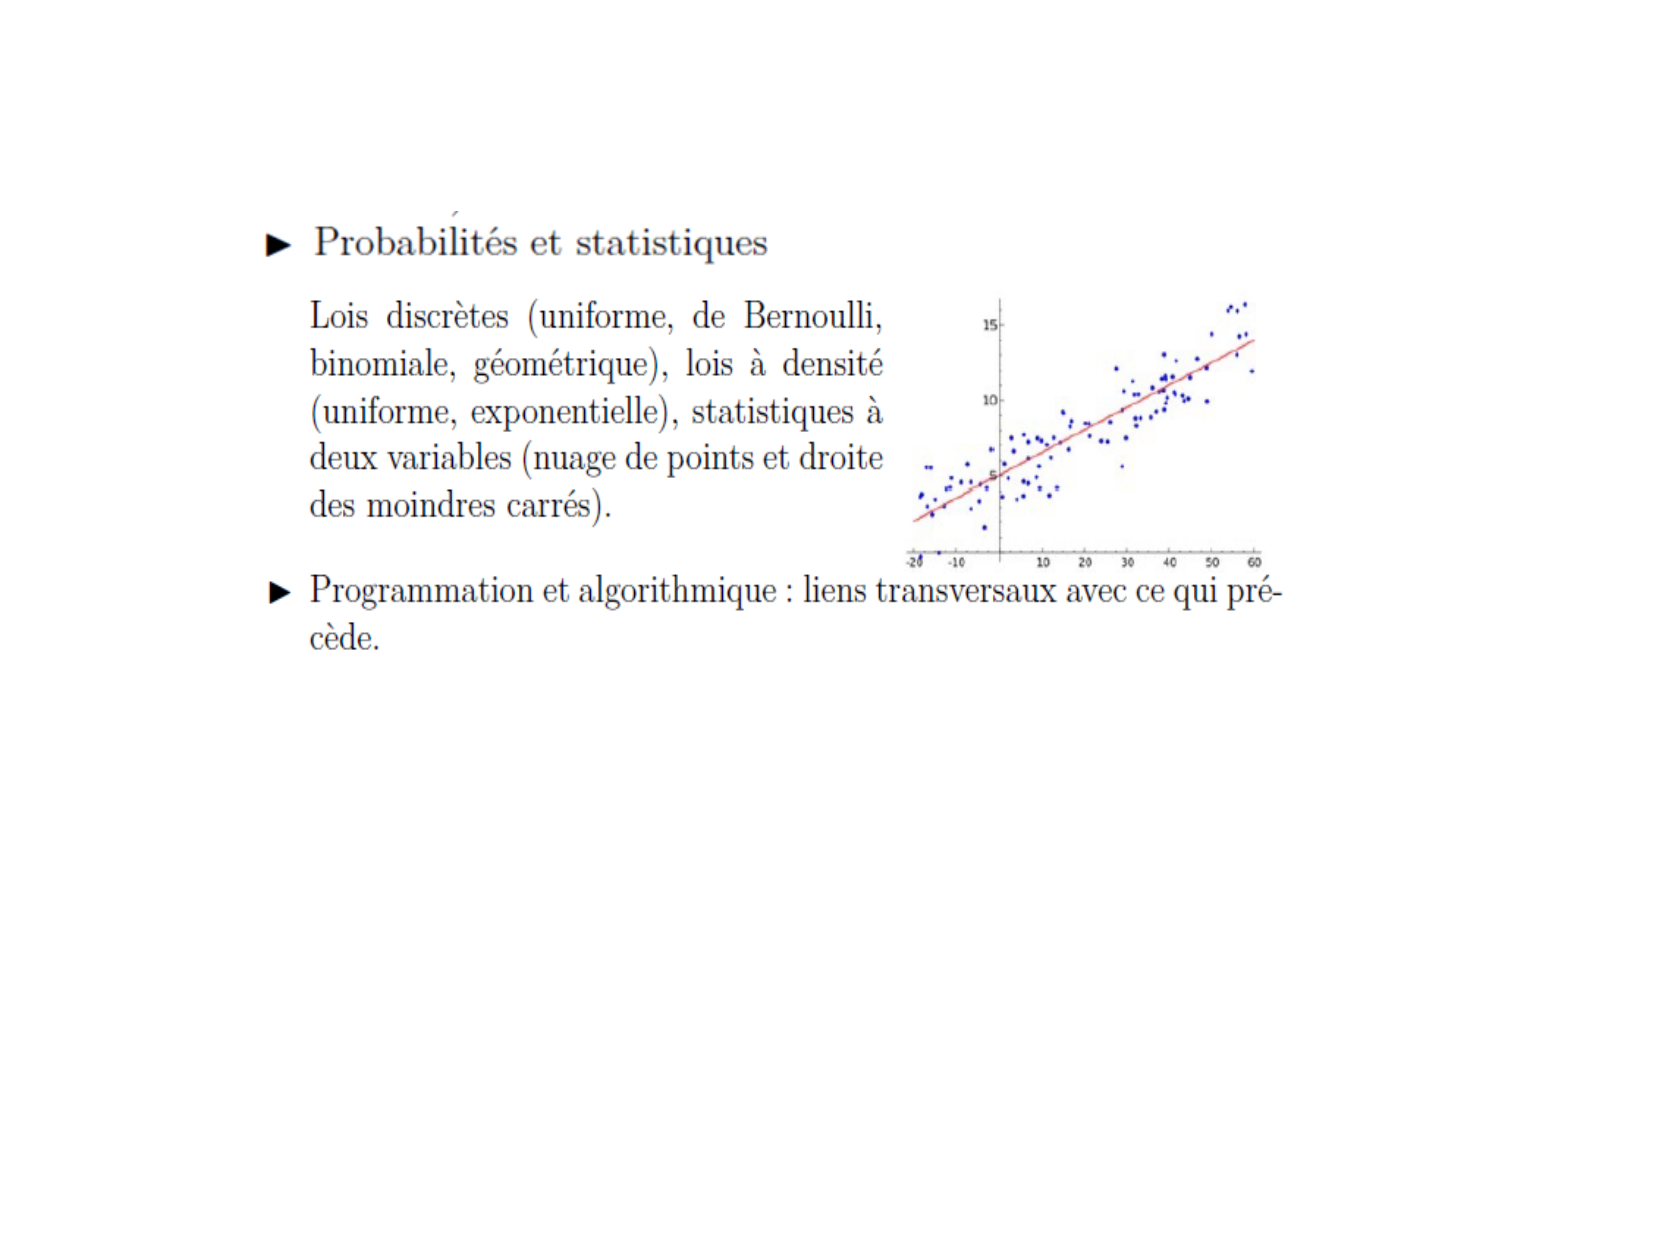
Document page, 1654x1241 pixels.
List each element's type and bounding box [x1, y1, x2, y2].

picture [224, 211, 1358, 691]
